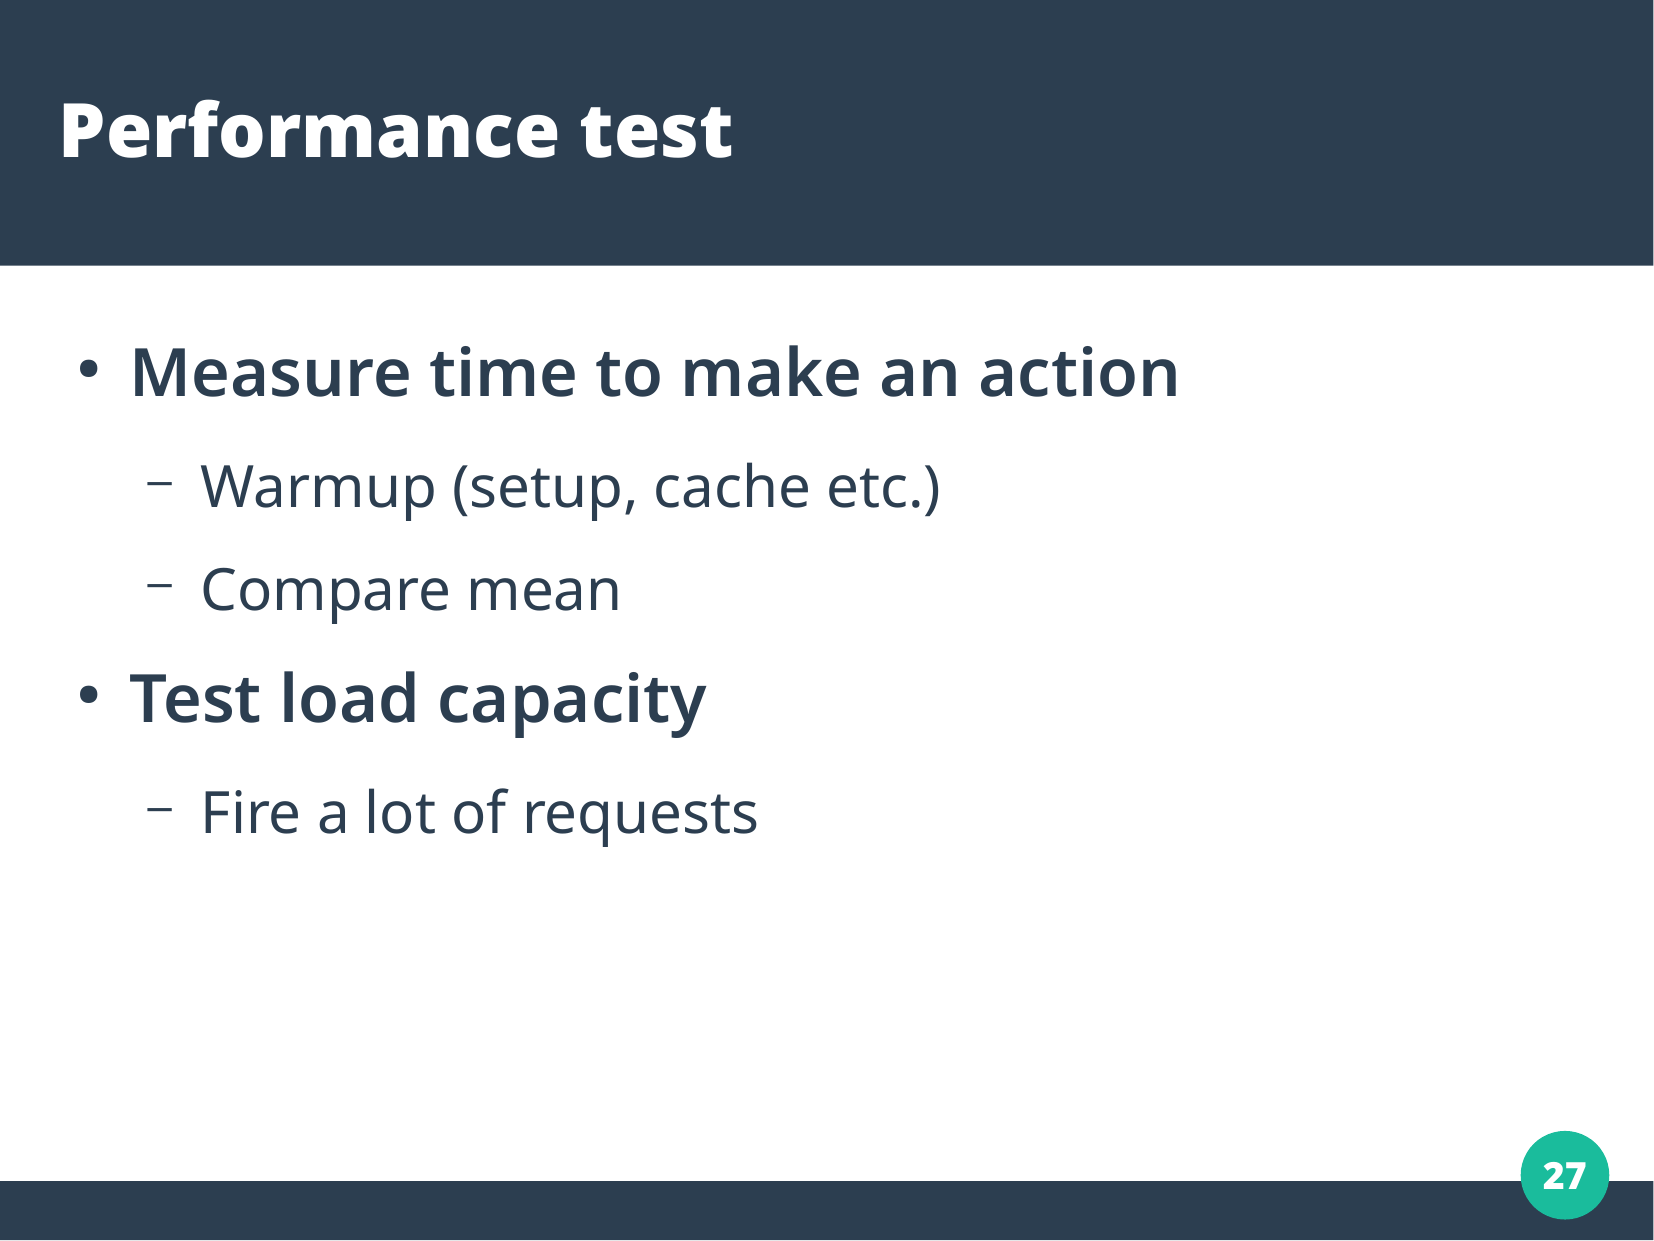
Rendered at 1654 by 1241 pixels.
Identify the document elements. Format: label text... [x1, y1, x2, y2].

title Performance test [59, 49, 1595, 207]
list Measure time to make an action Warmup (setup, cache etc.) Compare mean Test load capacity Fire a lot of requests [59, 324, 1595, 1152]
